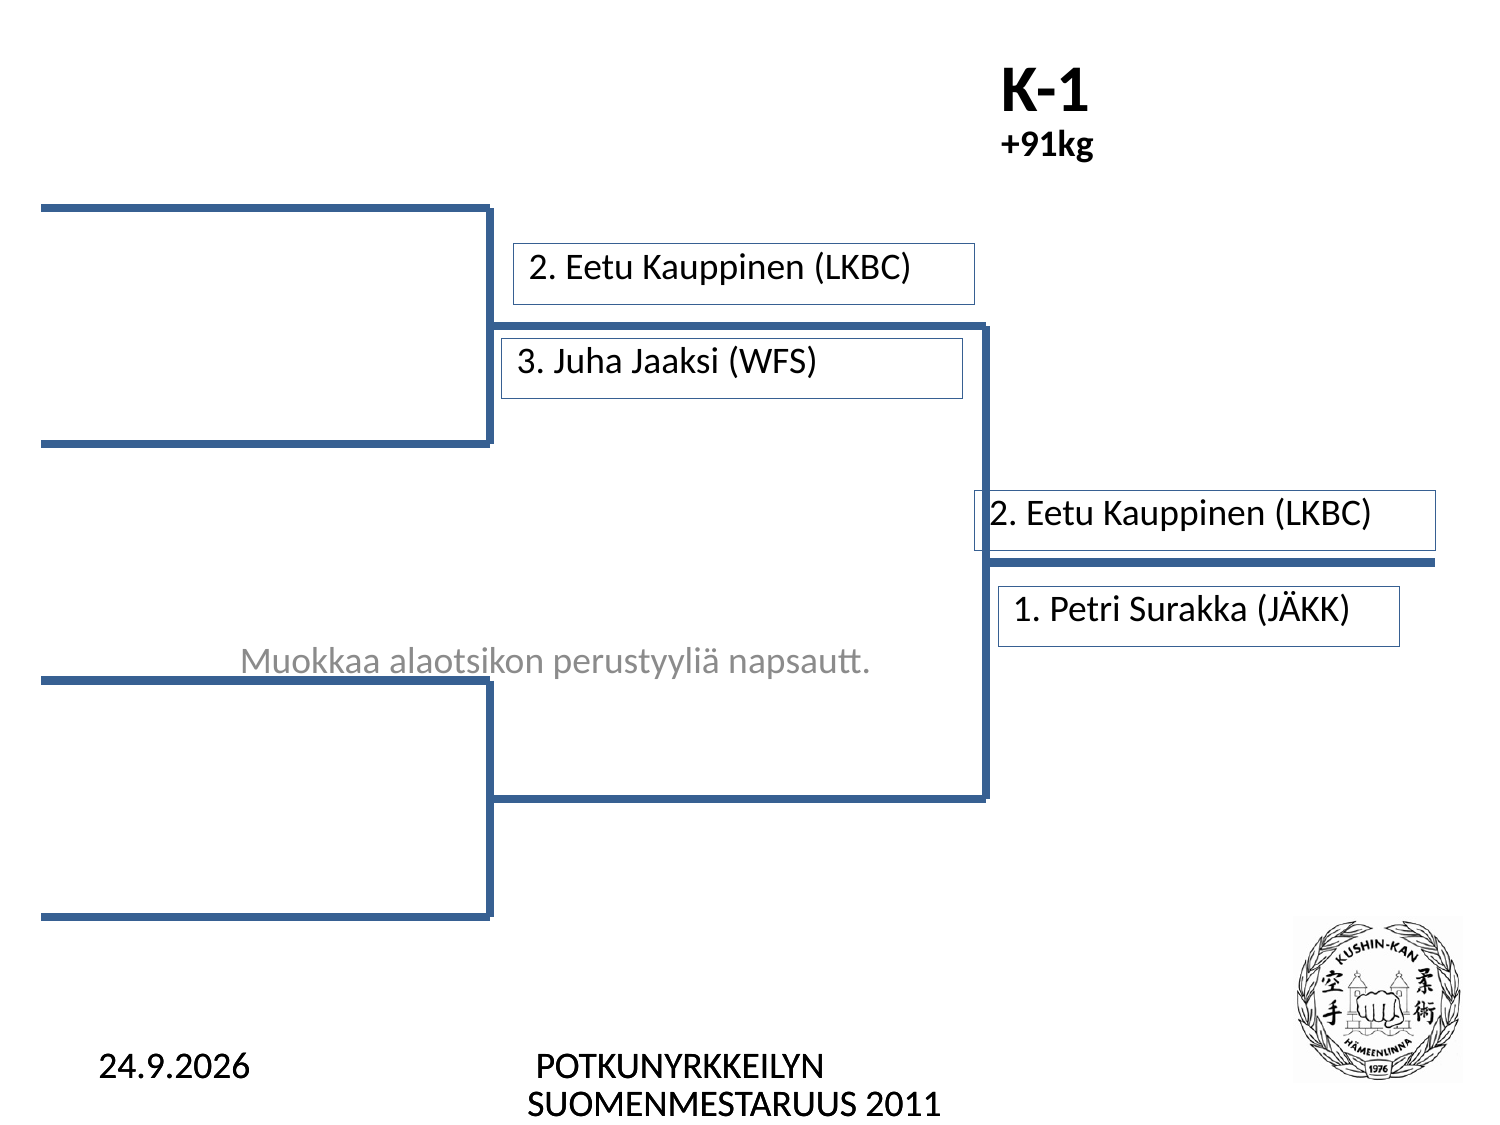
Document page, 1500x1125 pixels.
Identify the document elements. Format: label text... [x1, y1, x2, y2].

slide_number 8.5.2011 [75, 1042, 425, 1103]
text_box 2. Eetu Kauppinen (LKBC) [974, 490, 1436, 551]
picture [1293, 916, 1463, 1083]
text_box 3. Juha Jaaksi (WFS) [501, 338, 963, 399]
text_box 1. Petri Surakka (JÄKK) [998, 586, 1400, 647]
text_box 2. Eetu Kauppinen (LKBC) [513, 243, 975, 305]
text_box K-1 +91kg [986, 54, 1400, 196]
footer POTKUNYRKKEILYN SUOMENMESTARUUS 2011 [512, 1042, 988, 1103]
